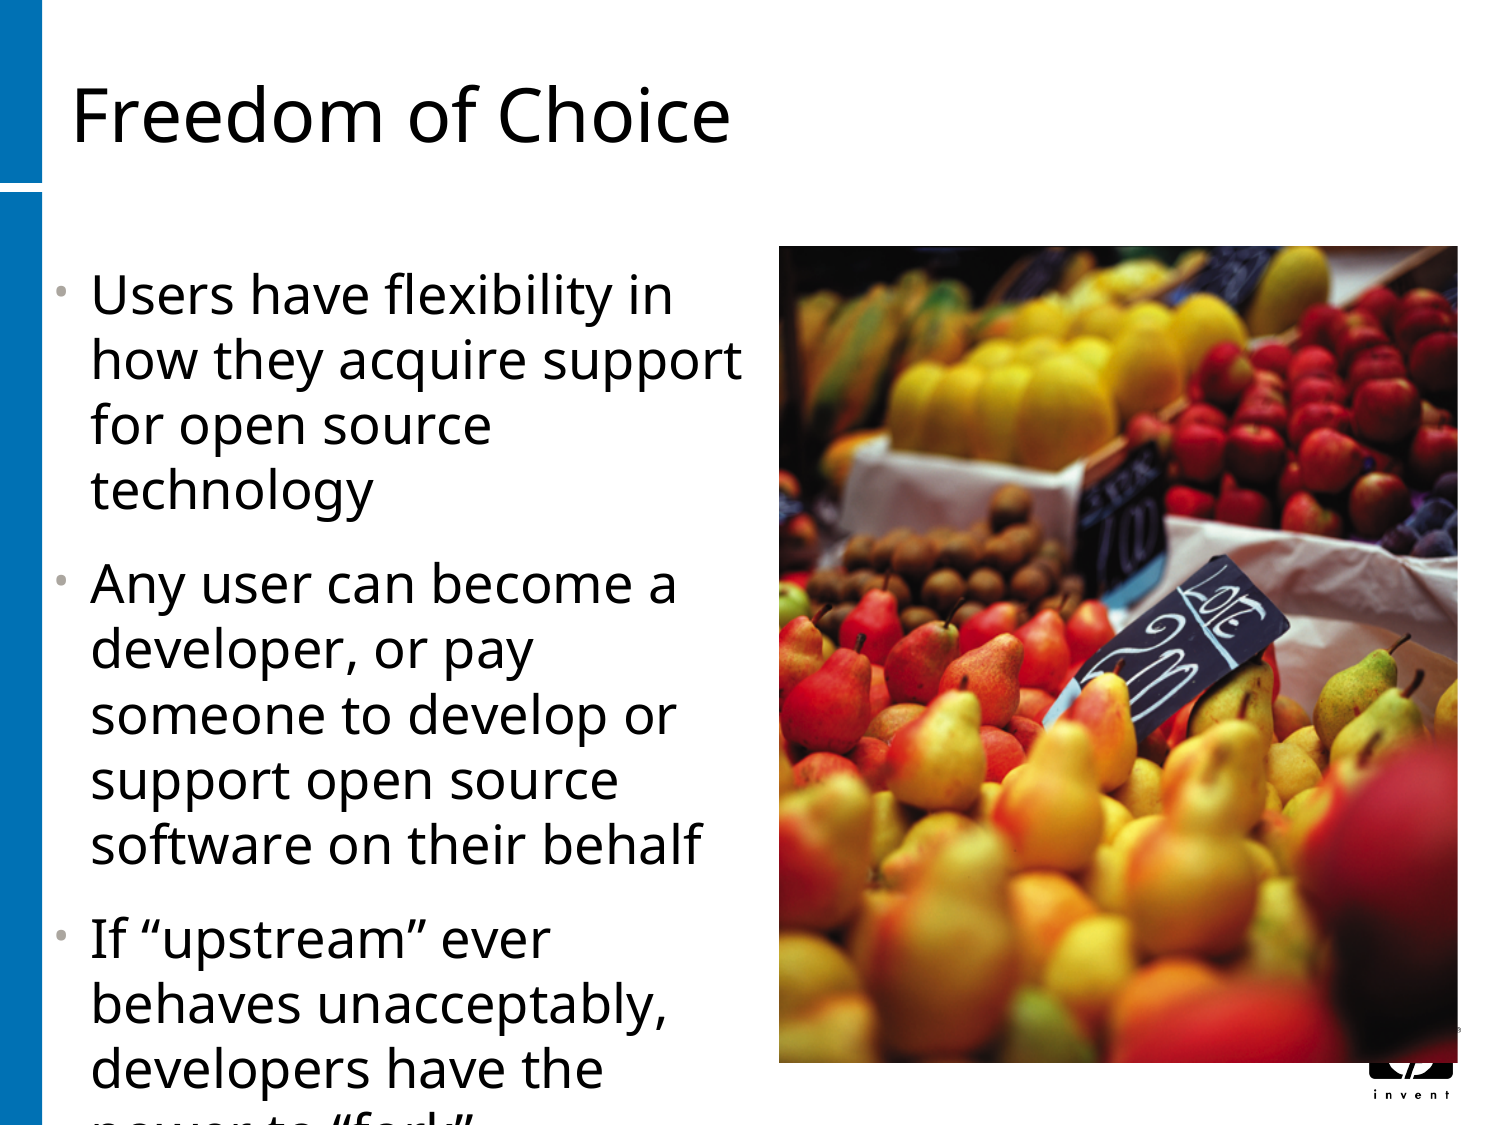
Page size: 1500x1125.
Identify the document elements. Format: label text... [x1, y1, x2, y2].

picture [779, 246, 1461, 1099]
list Users have flexibility in how they acquire support for open source technology Any user can become a developer, or pay someone to develop or support open source software on their behalf If “upstream” ever behaves unacceptably, developers have the power to “fork” [53, 262, 751, 1038]
title Freedom of Choice [70, 18, 1322, 207]
